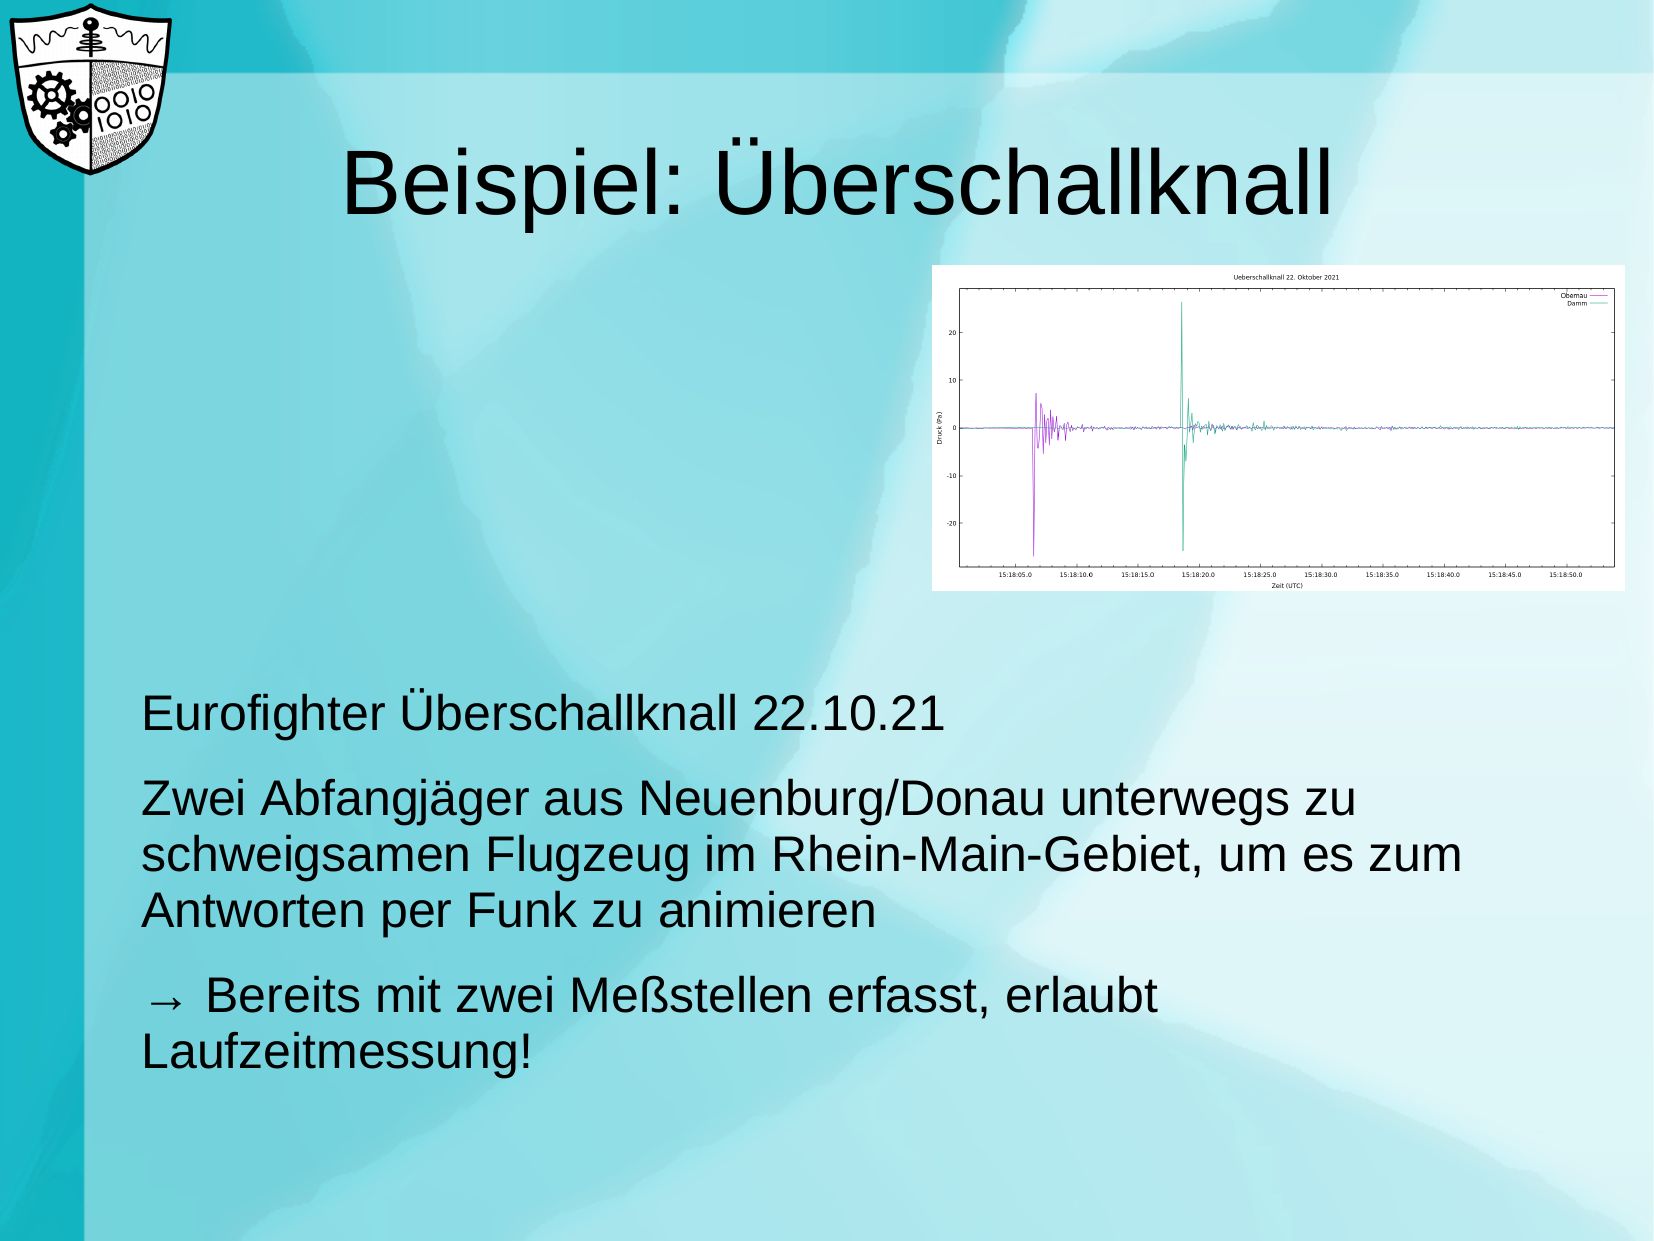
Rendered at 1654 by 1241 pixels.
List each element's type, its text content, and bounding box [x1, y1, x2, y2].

picture [0, 0, 1654, 1241]
list Eurofighter Überschallknall 22.10.21 Zwei Abfangjäger aus Neuenburg/Donau unterwegs zu schweigsamen Flugzeug im Rhein-Main-Gebiet, um es zum Antworten per Funk zu animieren → Bereits mit zwei Meßstellen erfasst, erlaubt Laufzeitmessung! [141, 324, 1506, 1162]
title Beispiel: Überschallknall [94, 78, 1583, 287]
